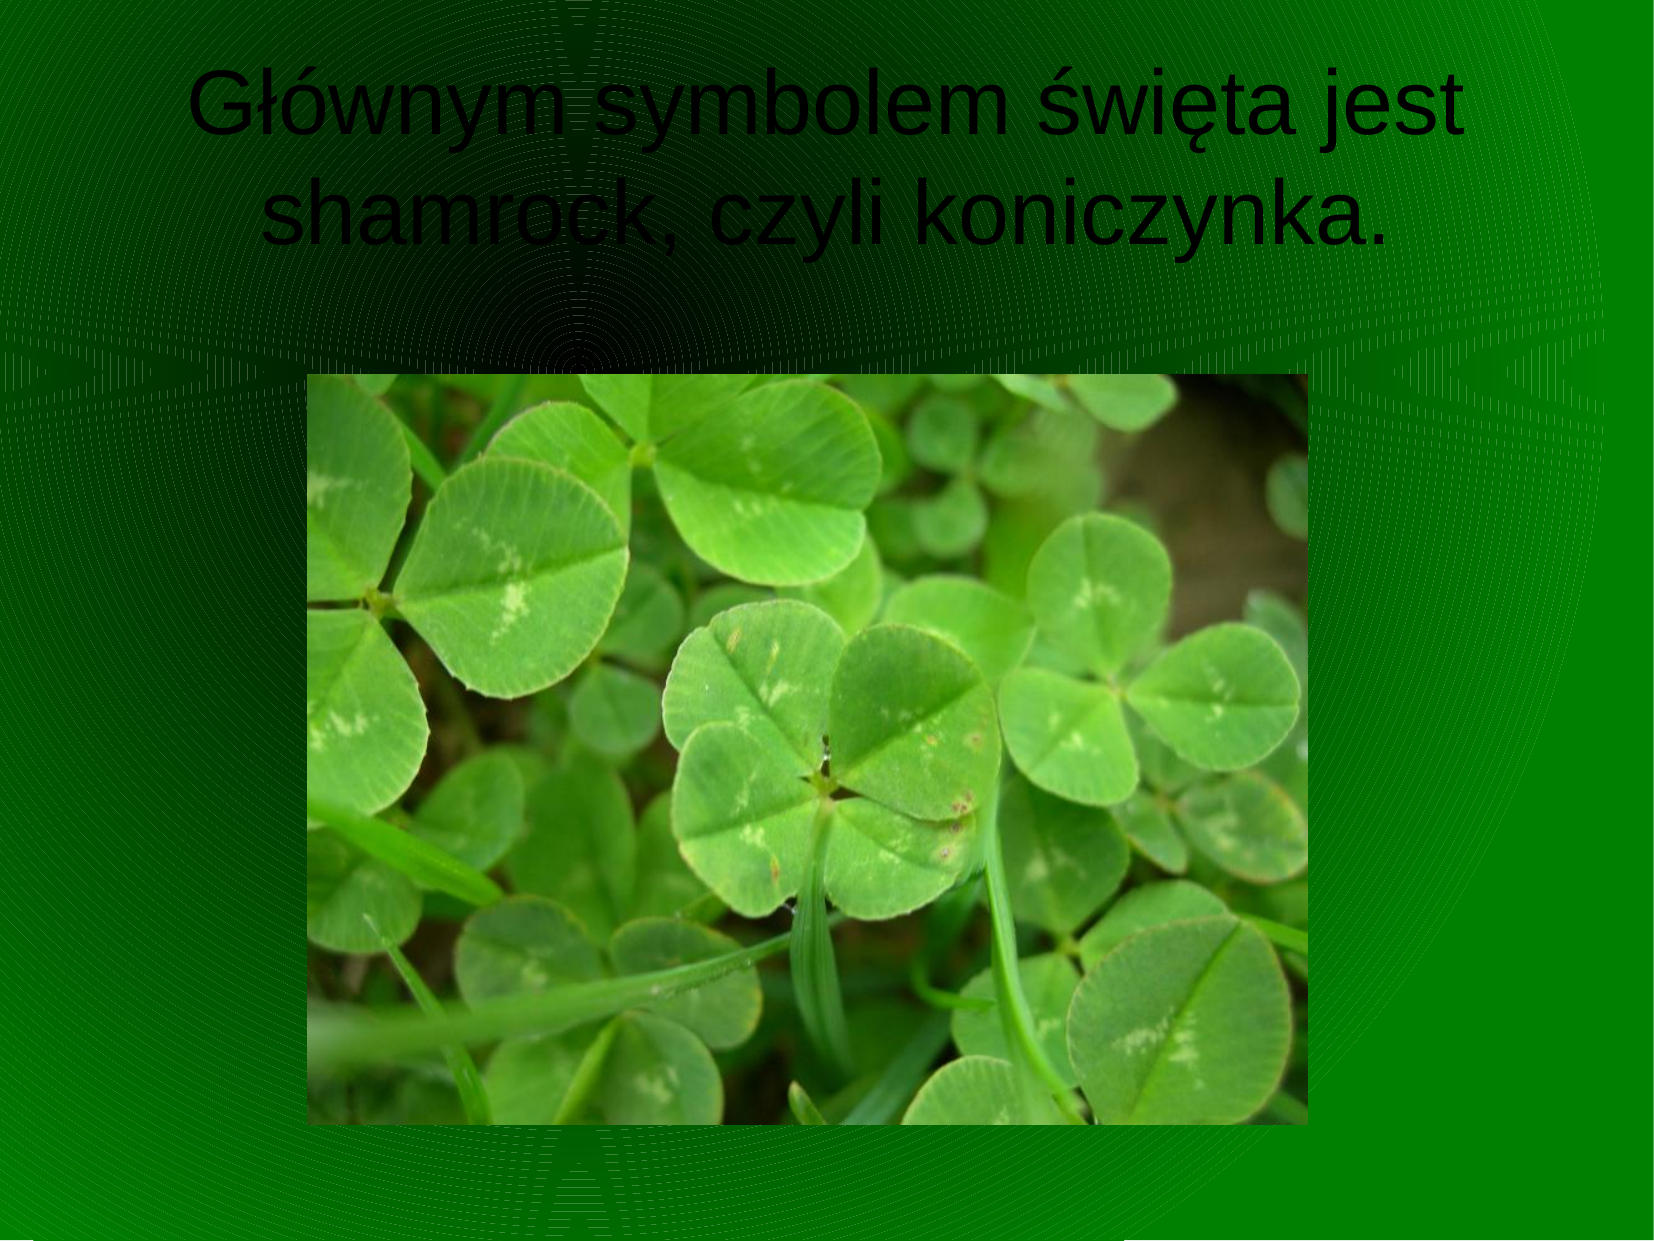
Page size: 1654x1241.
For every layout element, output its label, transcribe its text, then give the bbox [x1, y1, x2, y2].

title Głównym symbolem święta jest shamrock, czyli koniczynka. [82, 49, 1571, 257]
picture [307, 375, 1308, 1125]
